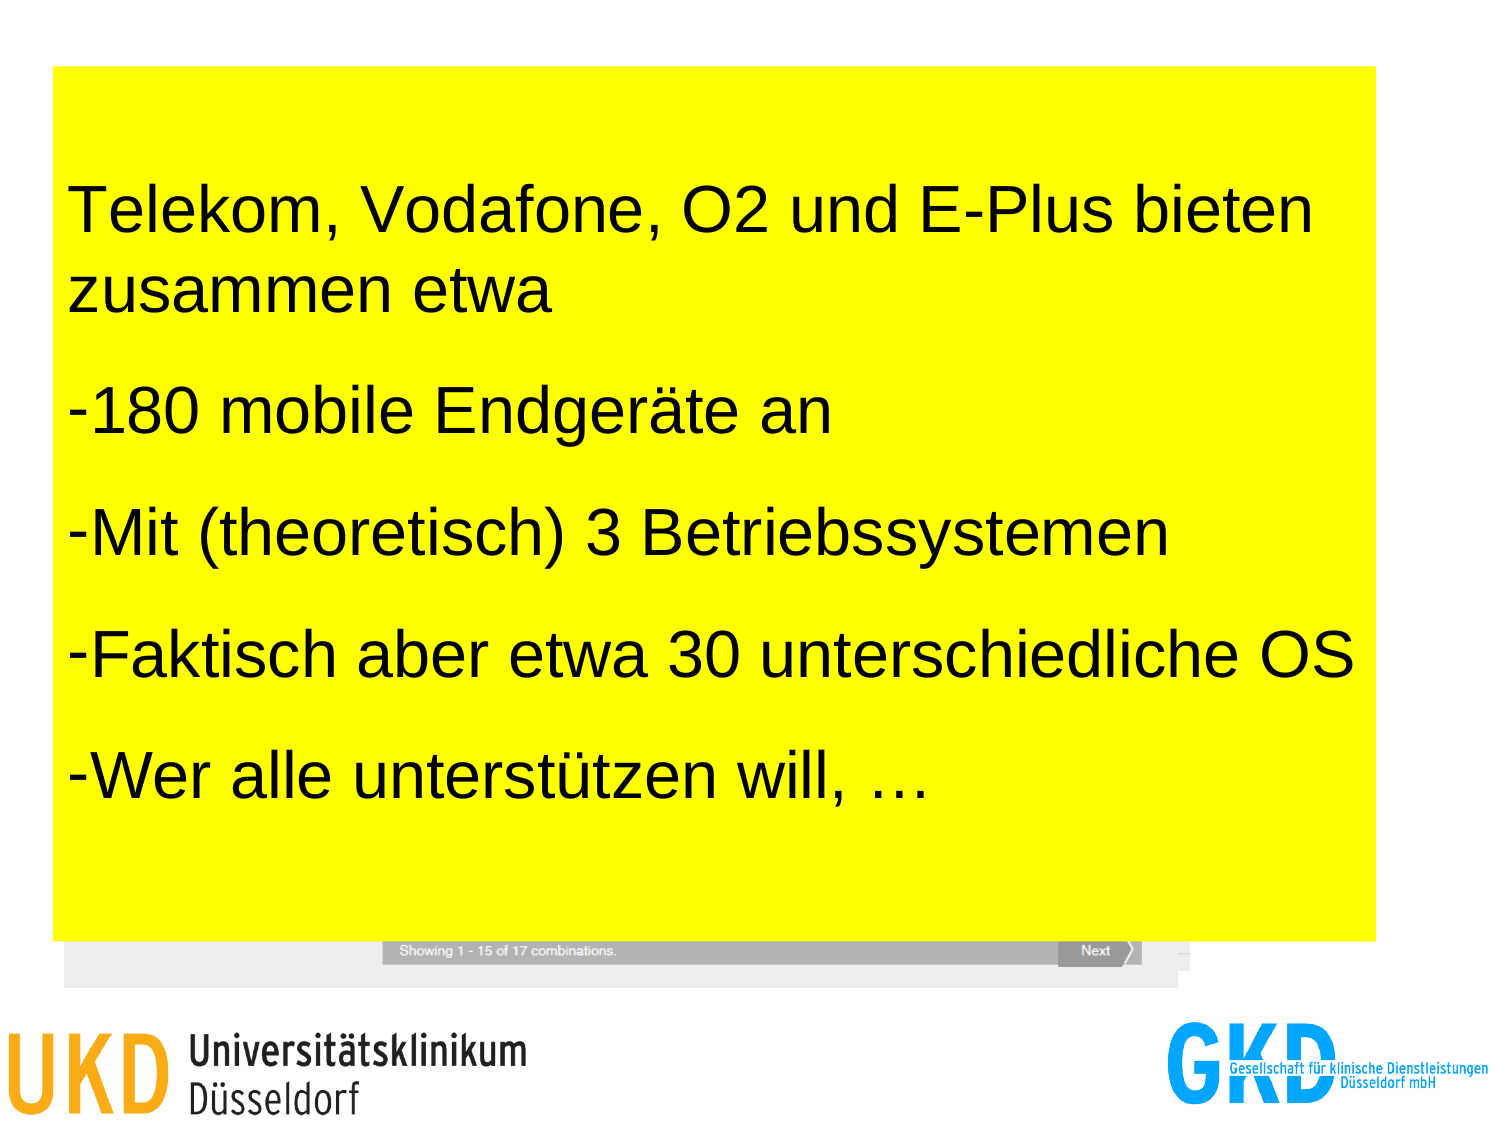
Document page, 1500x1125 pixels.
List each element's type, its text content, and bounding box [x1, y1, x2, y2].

picture [1163, 1006, 1500, 1125]
text_box Telekom, Vodafone, O2 und E-Plus bieten zusammen etwa 180 mobile Endgeräte an Mit (theoretisch) 3 Betriebssystemen Faktisch aber etwa 30 unterschiedliche OS Wer alle unterstützen will, … [53, 66, 1376, 942]
picture [0, 1023, 532, 1125]
picture [64, 942, 1190, 988]
